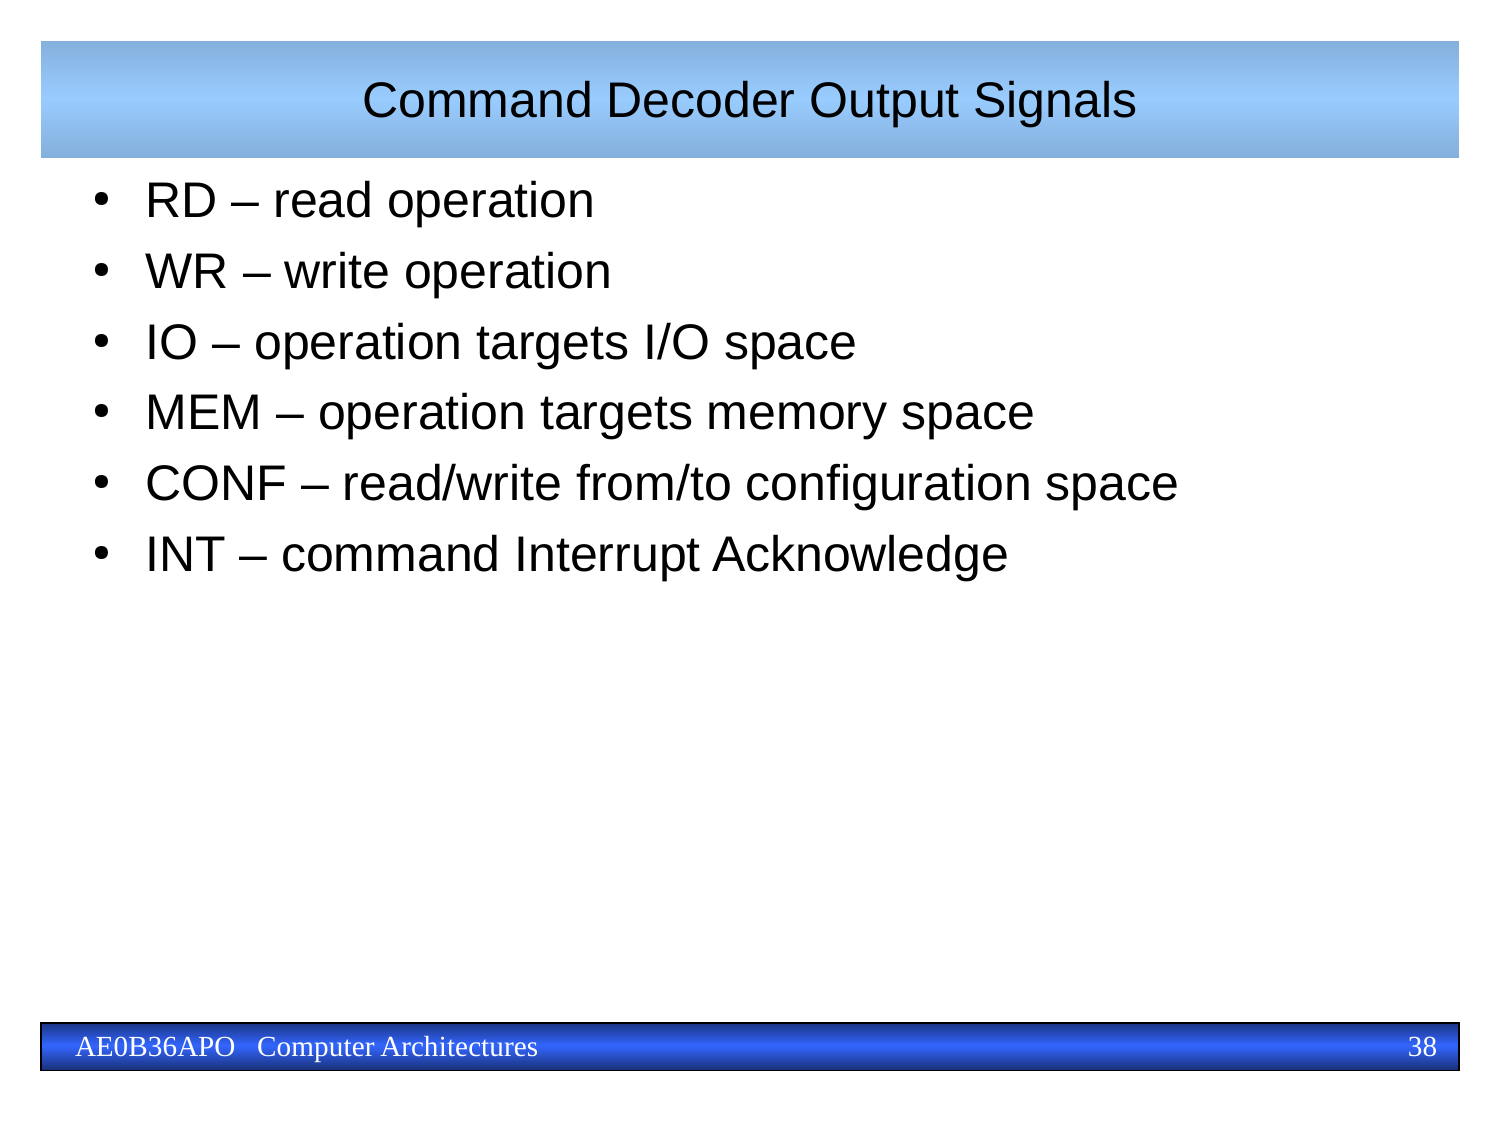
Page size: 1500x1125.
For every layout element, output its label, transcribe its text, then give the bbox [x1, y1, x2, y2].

title Command Decoder Output Signals [41, 41, 1459, 158]
list RD – read operation WR – write operation IO – operation targets I/O space MEM – operation targets memory space CONF – read/write from/to configuration space INT – command Interrupt Acknowledge [75, 172, 1426, 916]
